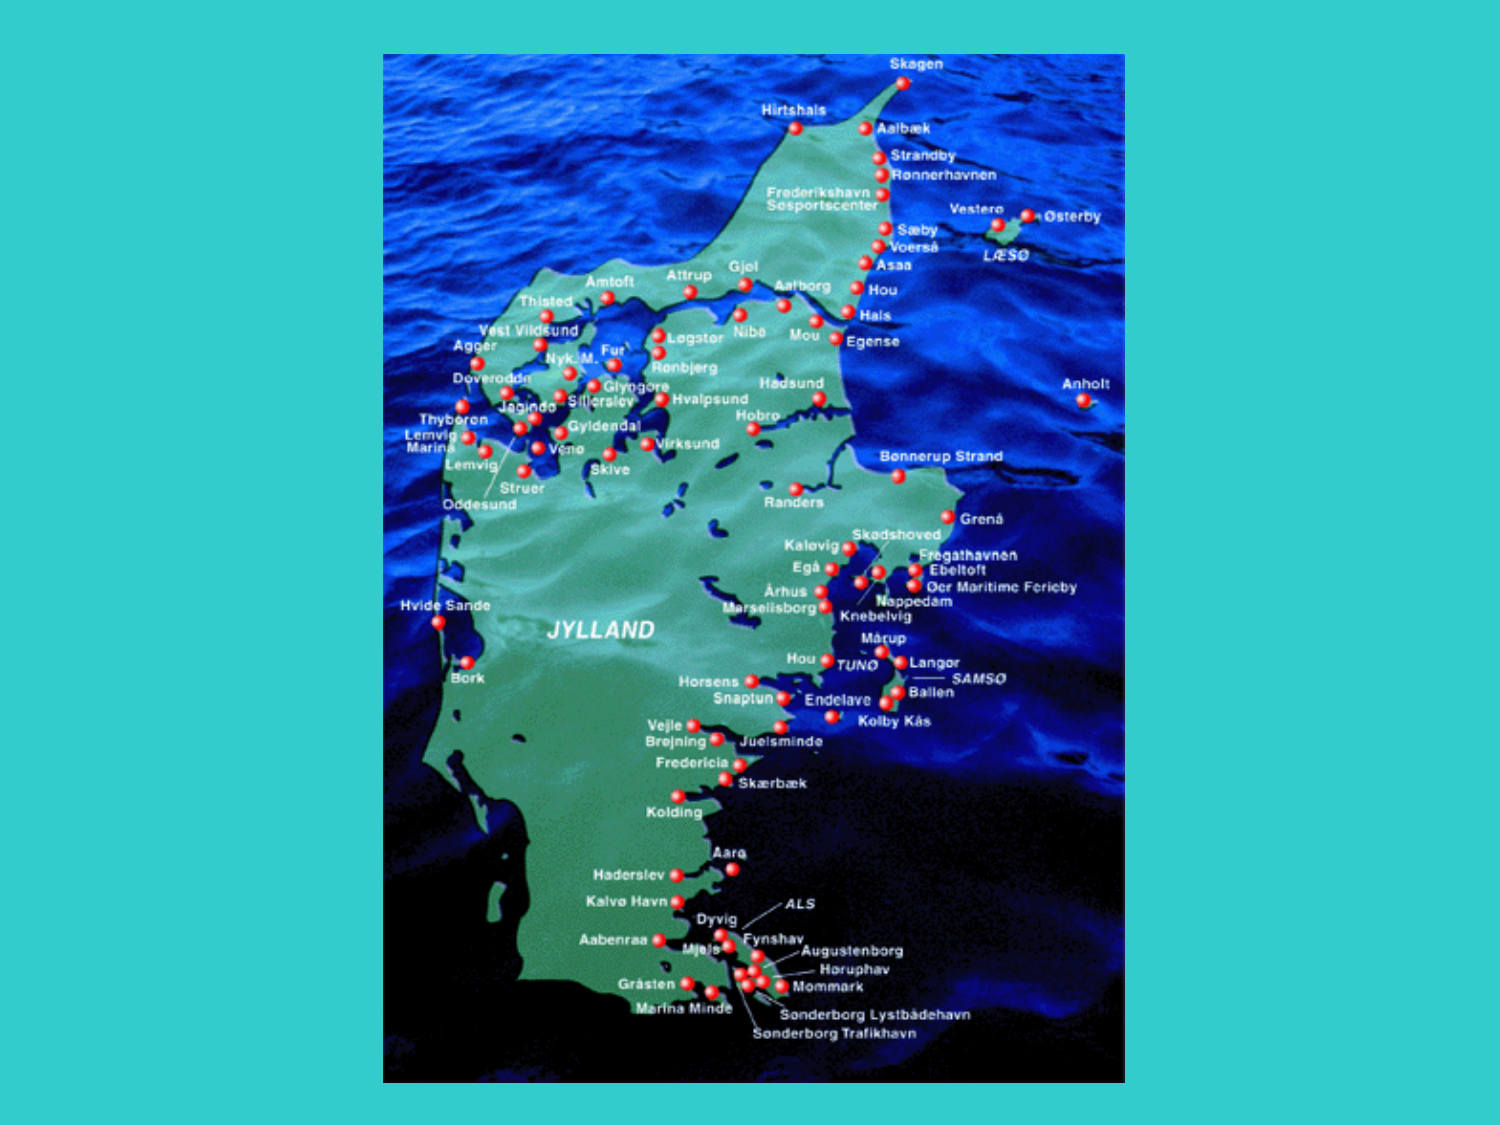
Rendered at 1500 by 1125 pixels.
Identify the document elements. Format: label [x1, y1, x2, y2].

picture [383, 54, 1125, 1083]
